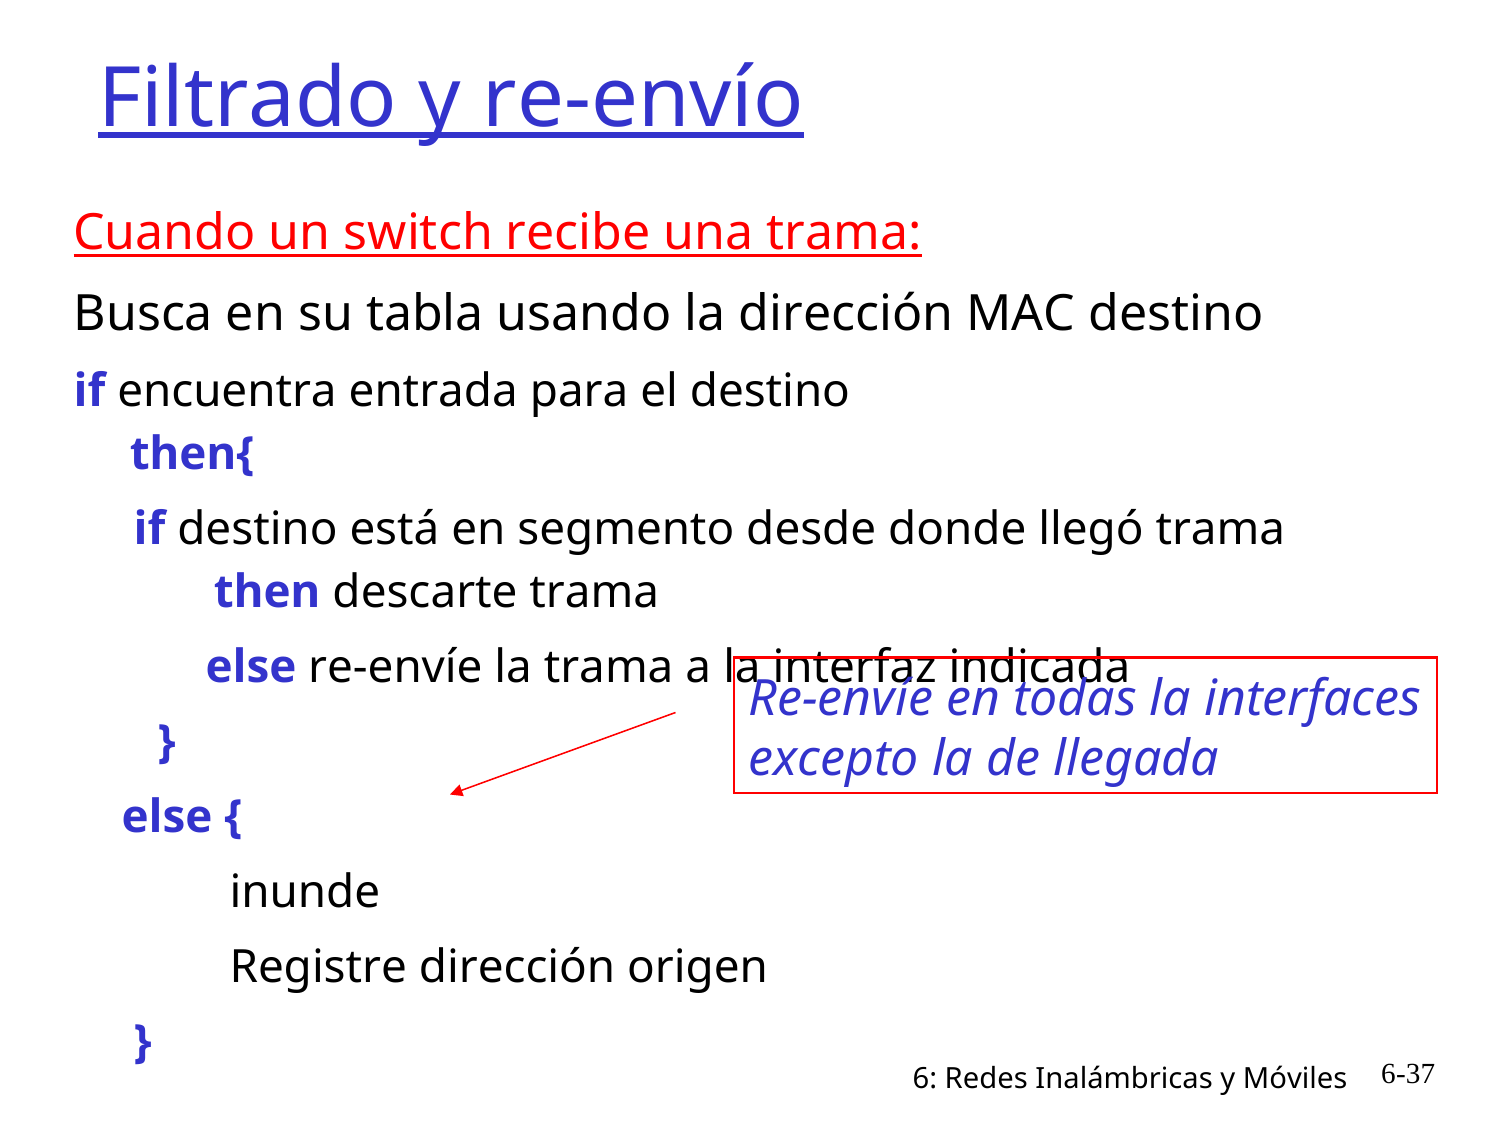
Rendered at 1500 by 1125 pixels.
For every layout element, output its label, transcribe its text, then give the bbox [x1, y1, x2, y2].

text_box Re-envíe en todas la interfaces excepto la de llegada [733, 657, 1437, 793]
title Filtrado y re-envío [83, 0, 1359, 188]
list Cuando un switch recibe una trama: Busca en su tabla usando la dirección MAC destino if encuentra entrada para el destino then{ if destino está en segmento desde donde llegó trama then descarte trama else re-envíe la trama a la interfaz indicada } else { inunde Registre dirección origen } [58, 188, 1500, 1088]
